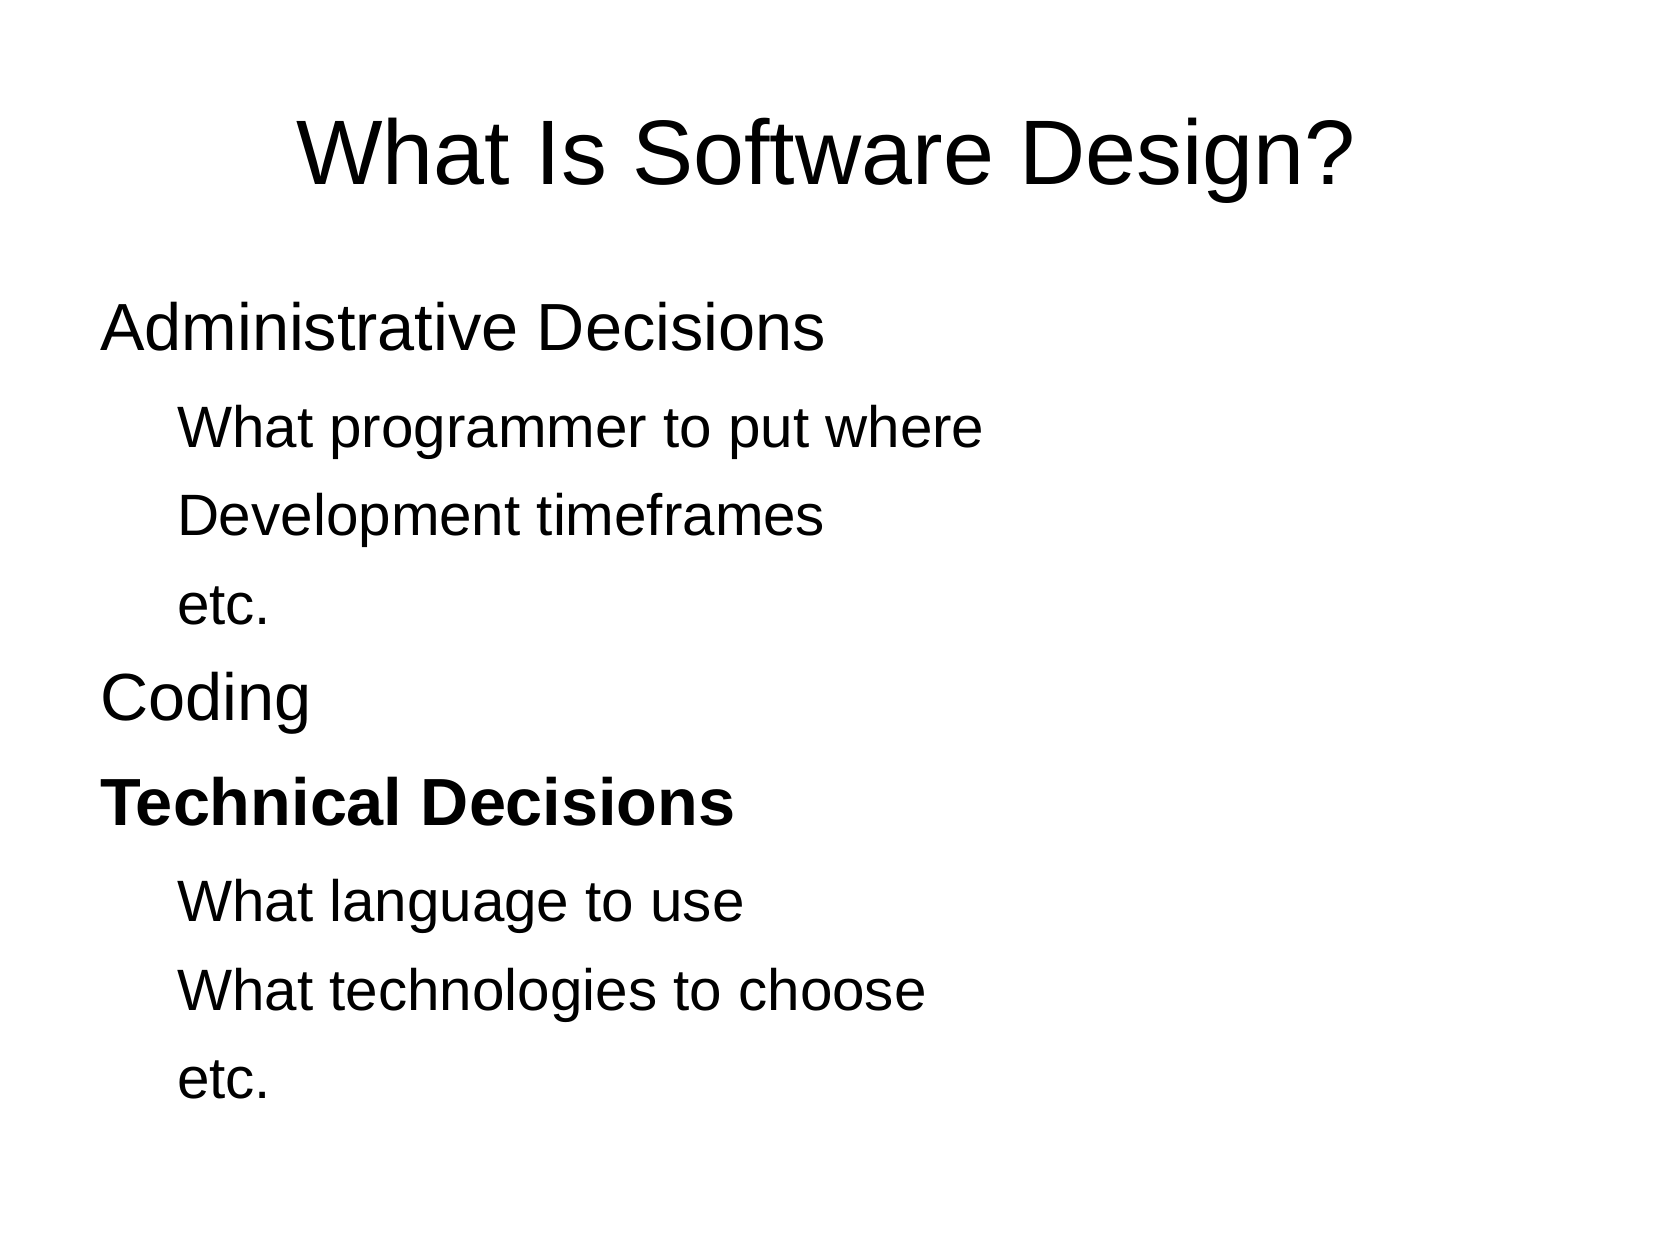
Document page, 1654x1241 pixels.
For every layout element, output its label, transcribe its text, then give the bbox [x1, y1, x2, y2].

list Administrative Decisions What programmer to put where Development timeframes etc. Coding Technical Decisions What language to use What technologies to choose etc. [82, 290, 1571, 1112]
title What Is Software Design? [82, 56, 1571, 250]
